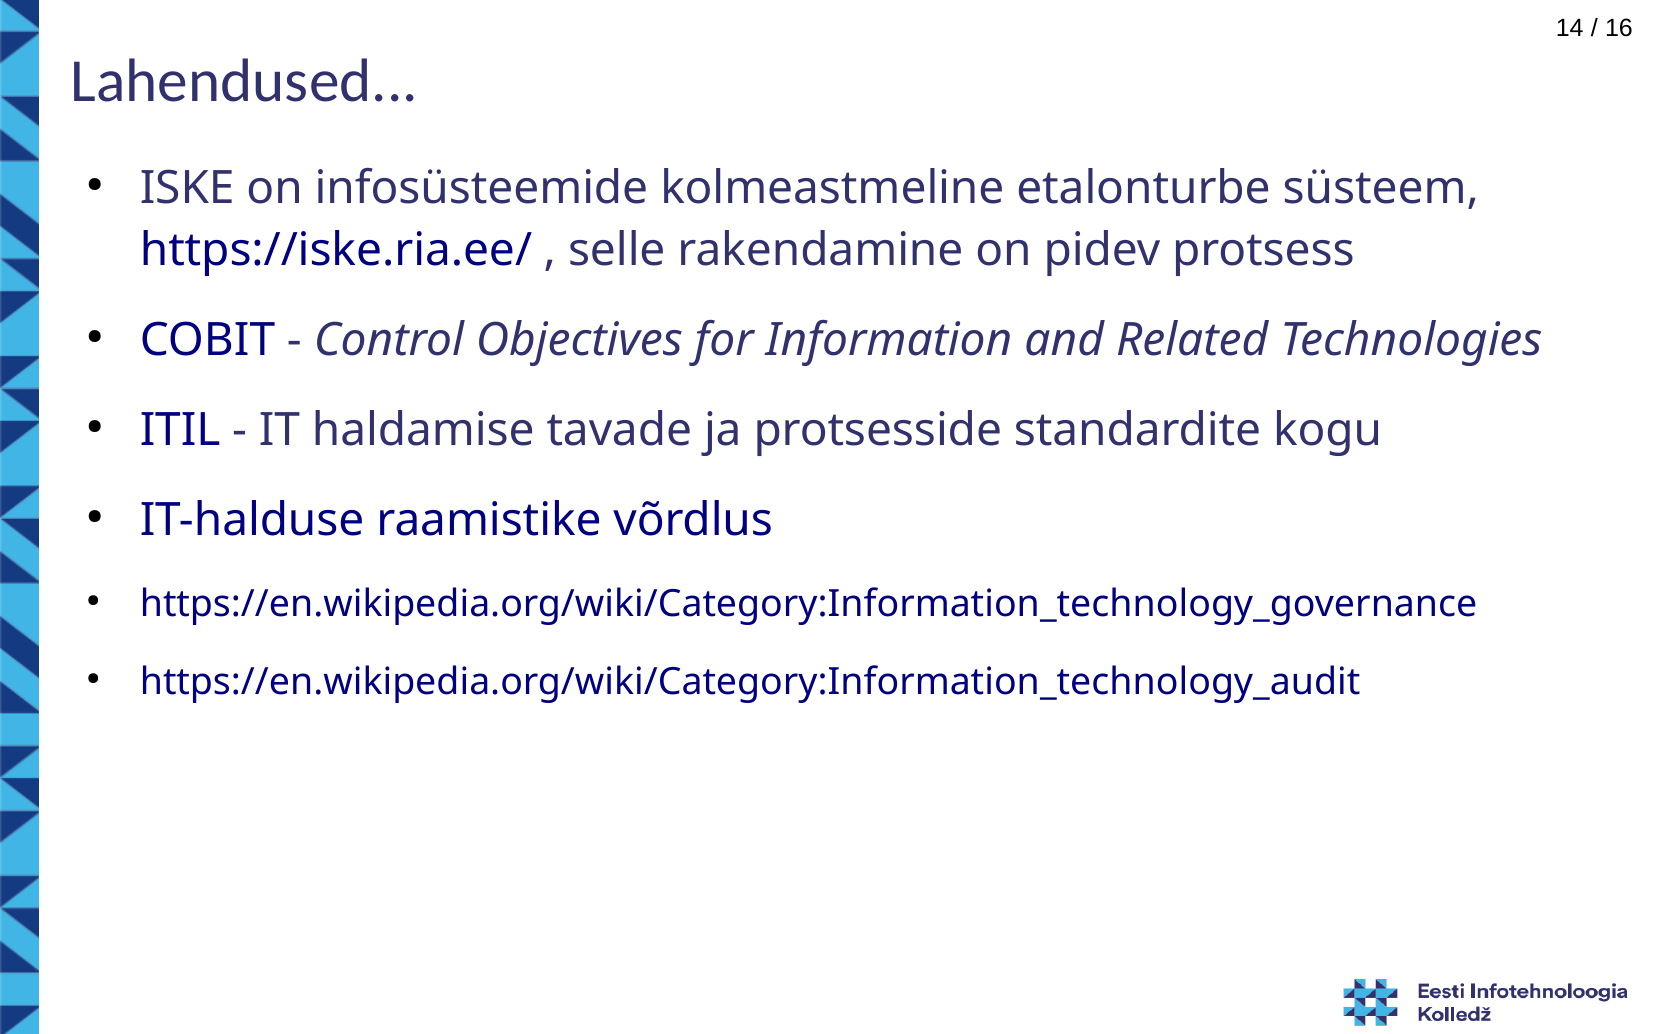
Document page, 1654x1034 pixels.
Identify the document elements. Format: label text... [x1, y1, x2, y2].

list ISKE on infosüsteemide kolmeastmeline etalonturbe süsteem, https://iske.ria.ee/ , selle rakendamine on pidev protsess COBIT - Control Objectives for Information and Related Technologies ITIL - IT haldamise tavade ja protsesside standardite kogu IT-halduse raamistike võrdlus https://en.wikipedia.org/wiki/Category:Information_technology_governance https://en.wikipedia.org/wiki/Category:Information_technology_audit [68, 153, 1630, 957]
title Lahendused... [70, 41, 1630, 130]
